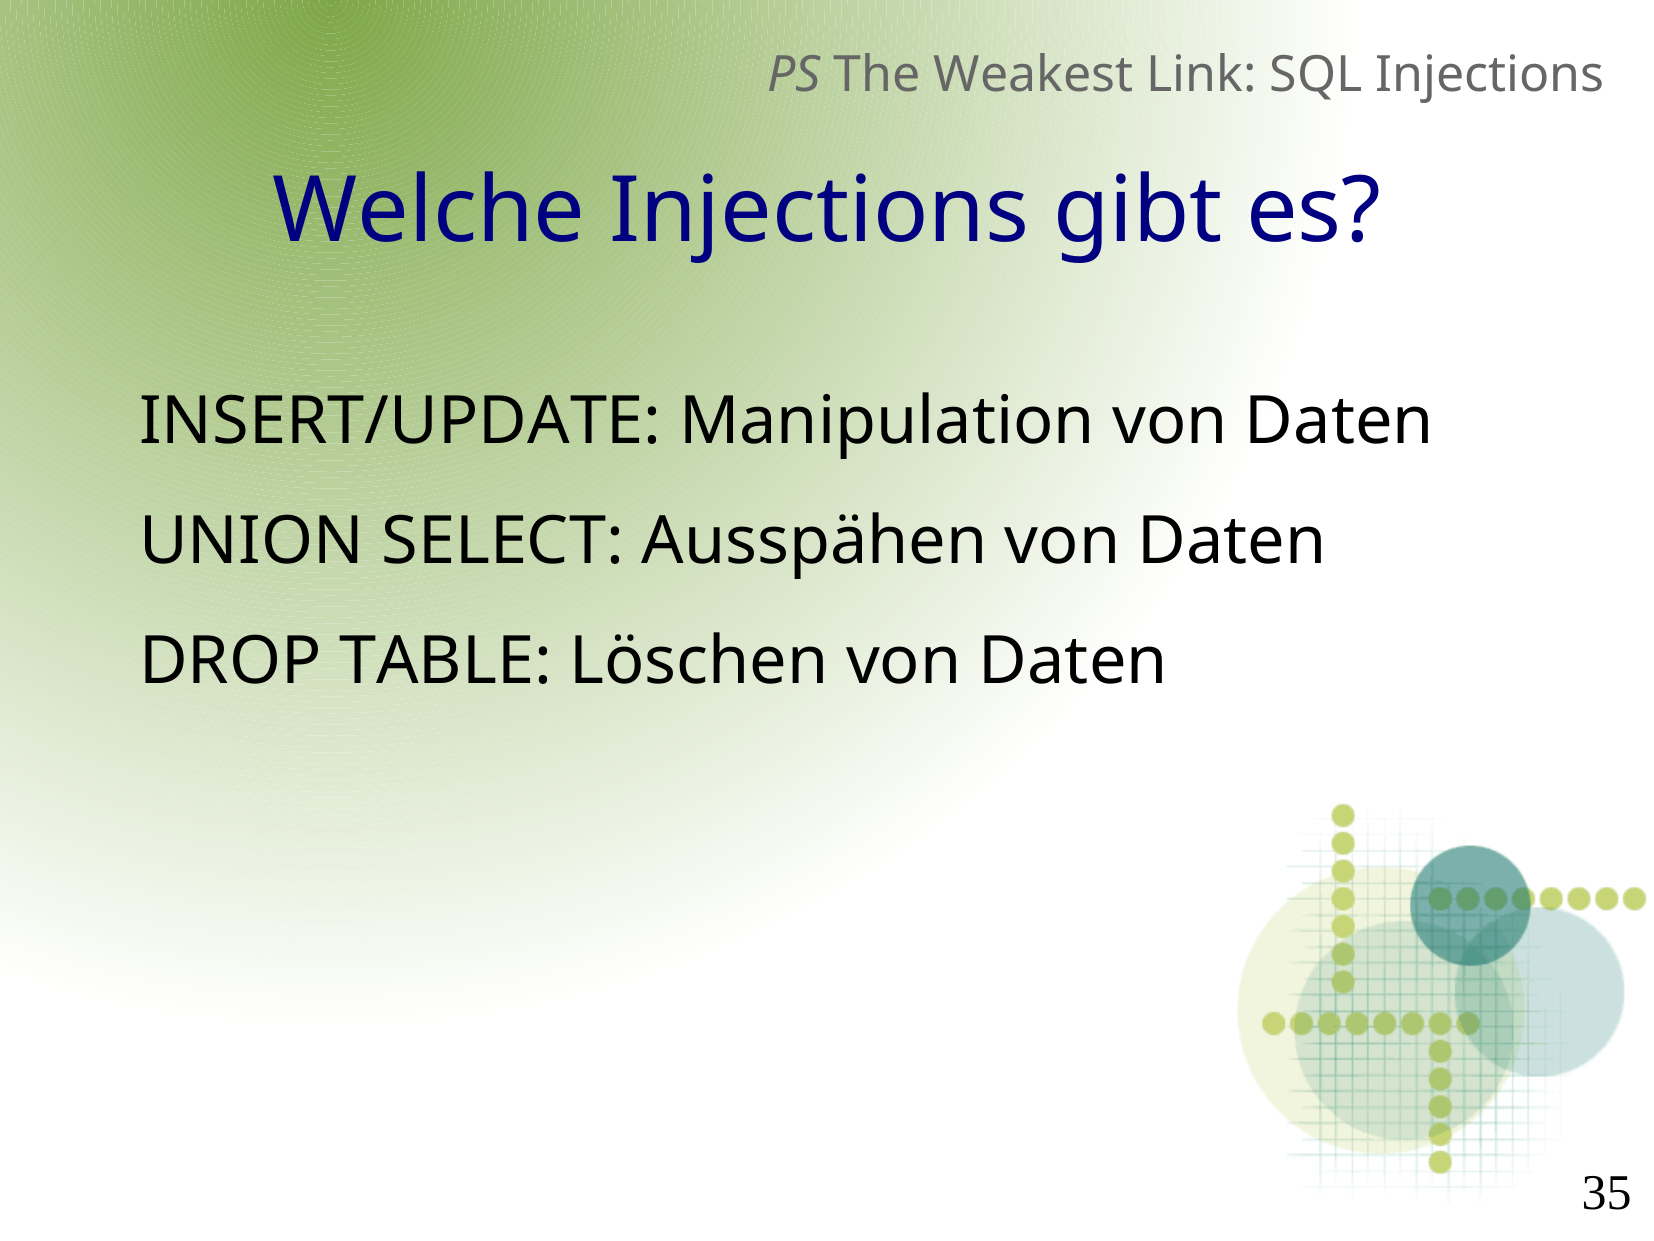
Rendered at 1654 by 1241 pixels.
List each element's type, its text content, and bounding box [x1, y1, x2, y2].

picture [1224, 792, 1654, 1211]
list INSERT/UPDATE: Manipulation von Daten UNION SELECT: Ausspähen von Daten DROP TABLE: Löschen von Daten [121, 372, 1534, 1154]
title Welche Injections gibt es? [121, 102, 1534, 311]
